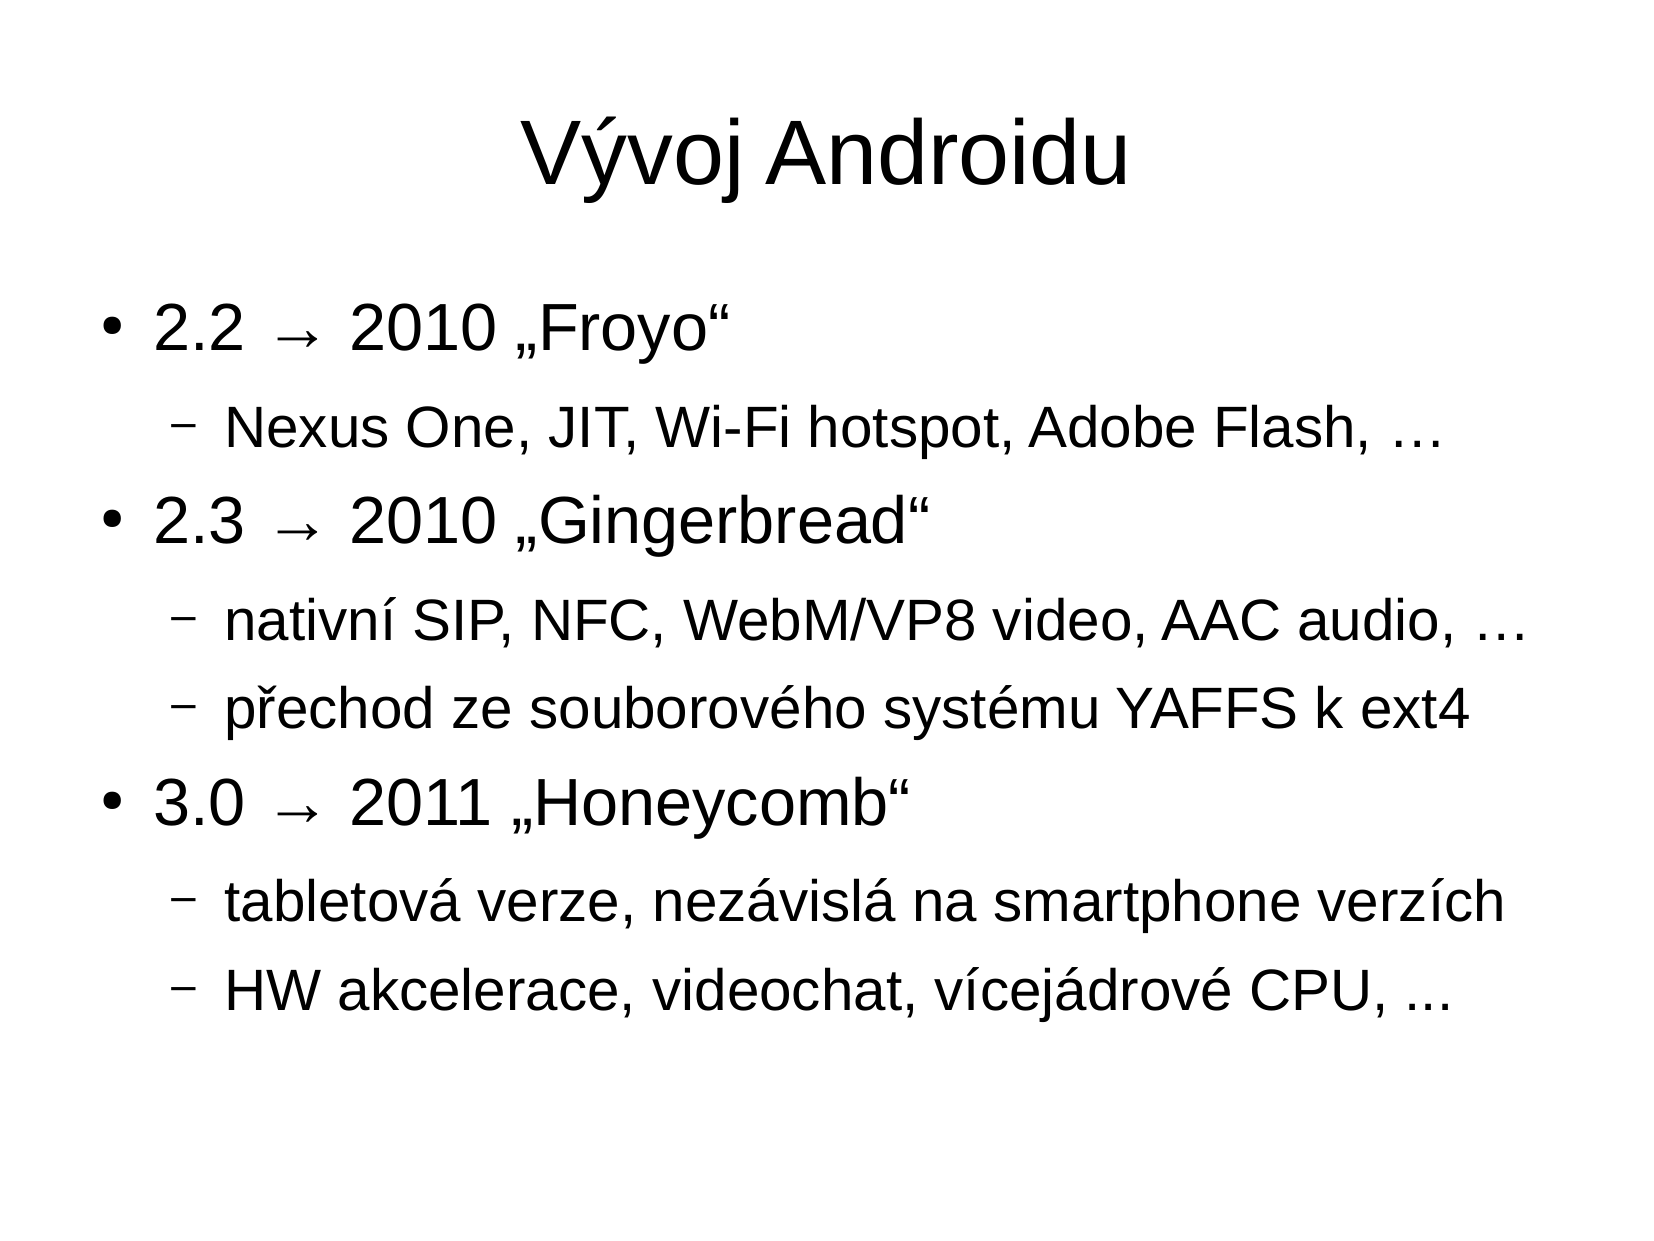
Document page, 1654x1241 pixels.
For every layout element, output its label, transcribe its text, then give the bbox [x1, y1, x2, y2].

list 2.2 → 2010 „Froyo“ Nexus One, JIT, Wi-Fi hotspot, Adobe Flash, … 2.3 → 2010 „Gingerbread“ nativní SIP, NFC, WebM/VP8 video, AAC audio, … přechod ze souborového systému YAFFS k ext4 3.0 → 2011 „Honeycomb“ tabletová verze, nezávislá na smartphone verzích HW akcelerace, videochat, vícejádrové CPU, ... [82, 290, 1571, 1146]
title Vývoj Androidu [82, 49, 1571, 257]
